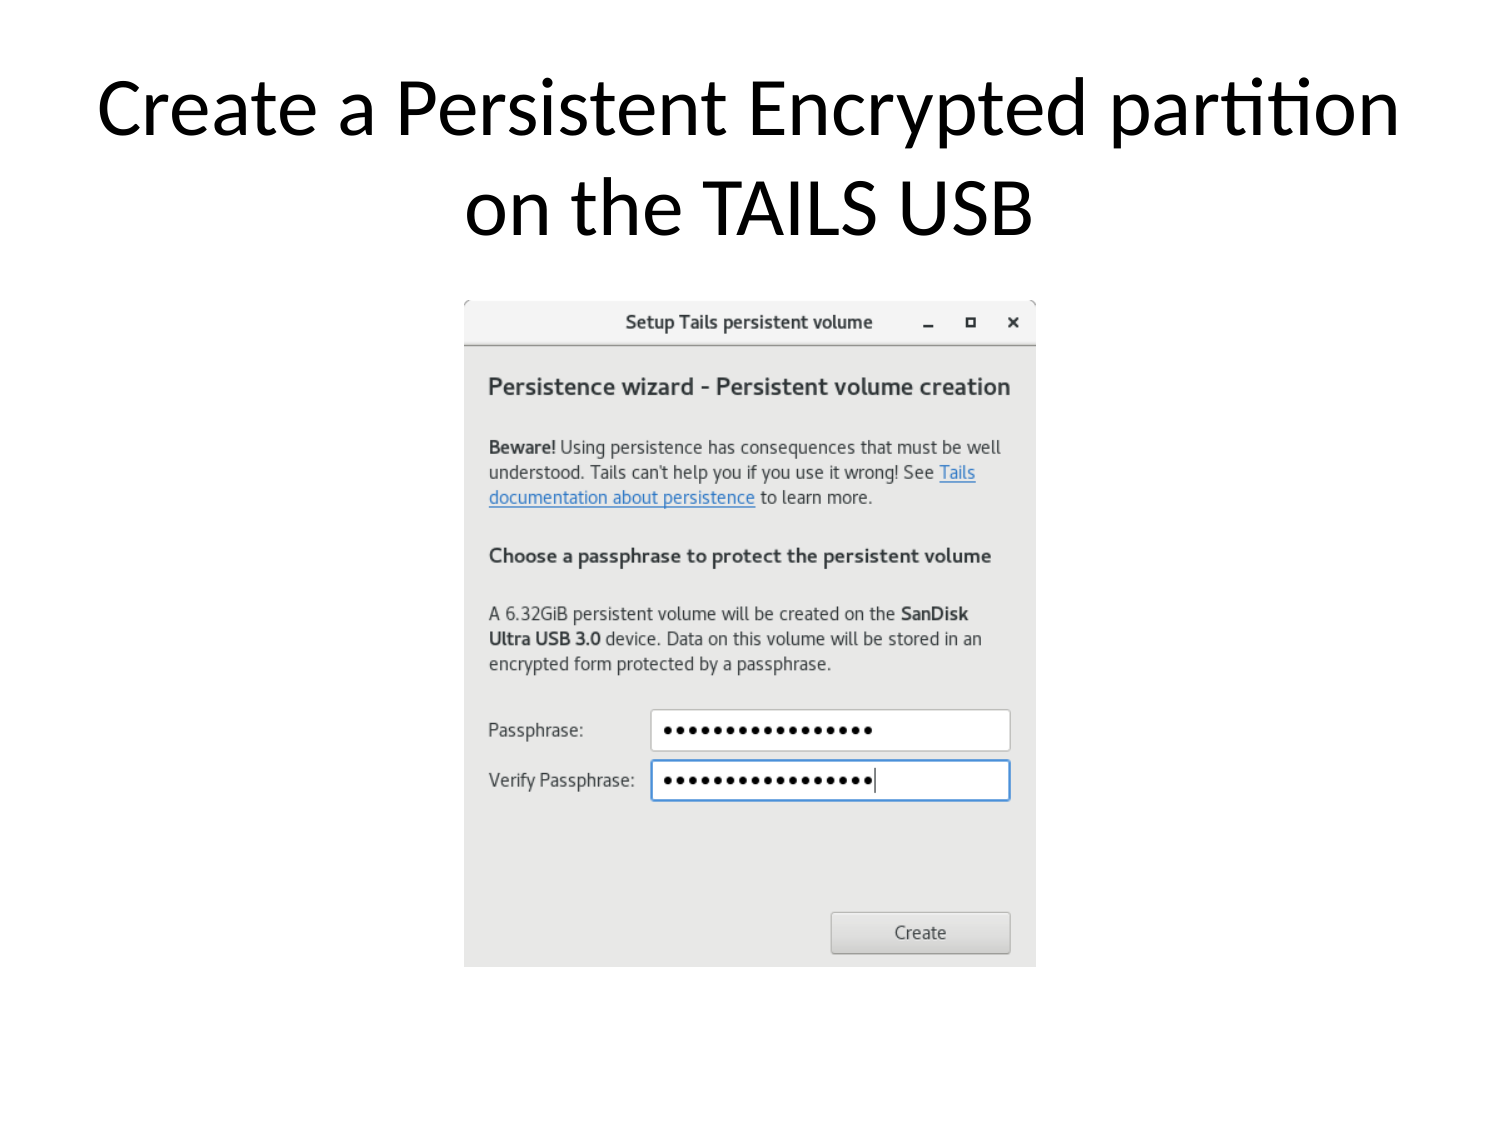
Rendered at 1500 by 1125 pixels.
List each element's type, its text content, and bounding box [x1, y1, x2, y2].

picture [464, 300, 1036, 967]
title Create a Persistent Encrypted partition on the TAILS USB [75, 45, 1426, 233]
